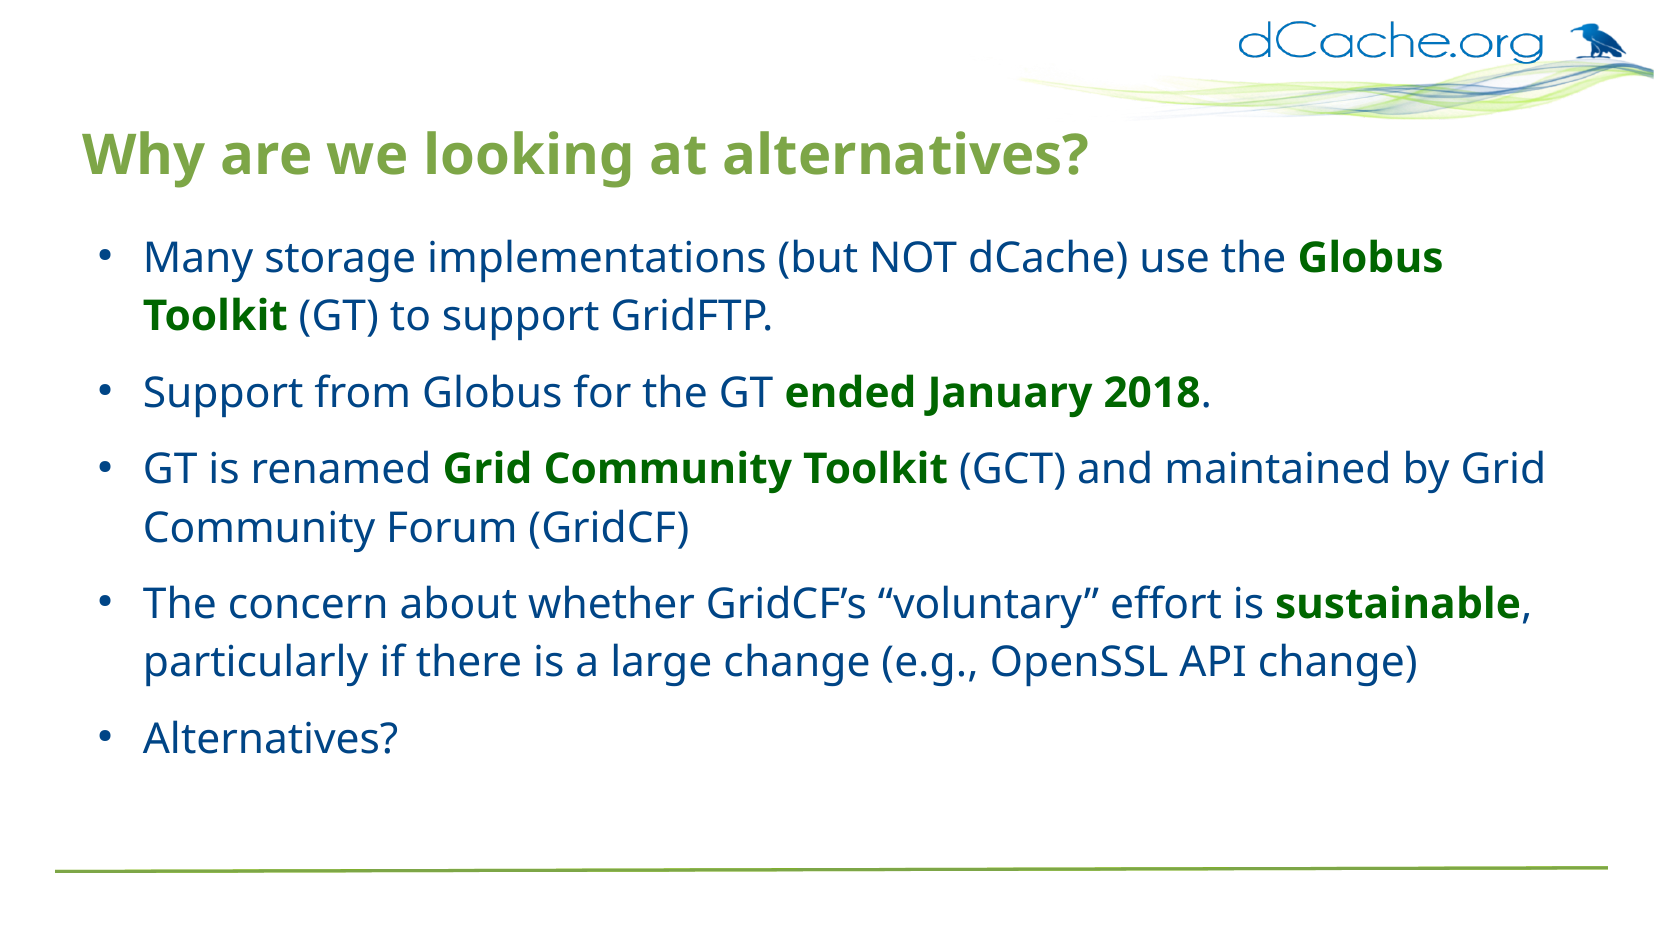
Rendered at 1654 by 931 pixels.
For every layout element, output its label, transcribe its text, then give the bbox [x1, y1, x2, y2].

title Why are we looking at alternatives? [82, 116, 1605, 189]
picture [956, 12, 1654, 127]
list Many storage implementations (but NOT dCache) use the Globus Toolkit (GT) to support GridFTP. Support from Globus for the GT ended January 2018. GT is renamed Grid Community Toolkit (GCT) and maintained by Grid Community Forum (GridCF) The concern about whether GridCF’s “voluntary” effort is sustainable, particularly if there is a large change (e.g., OpenSSL API change) Alternatives? [82, 227, 1571, 767]
